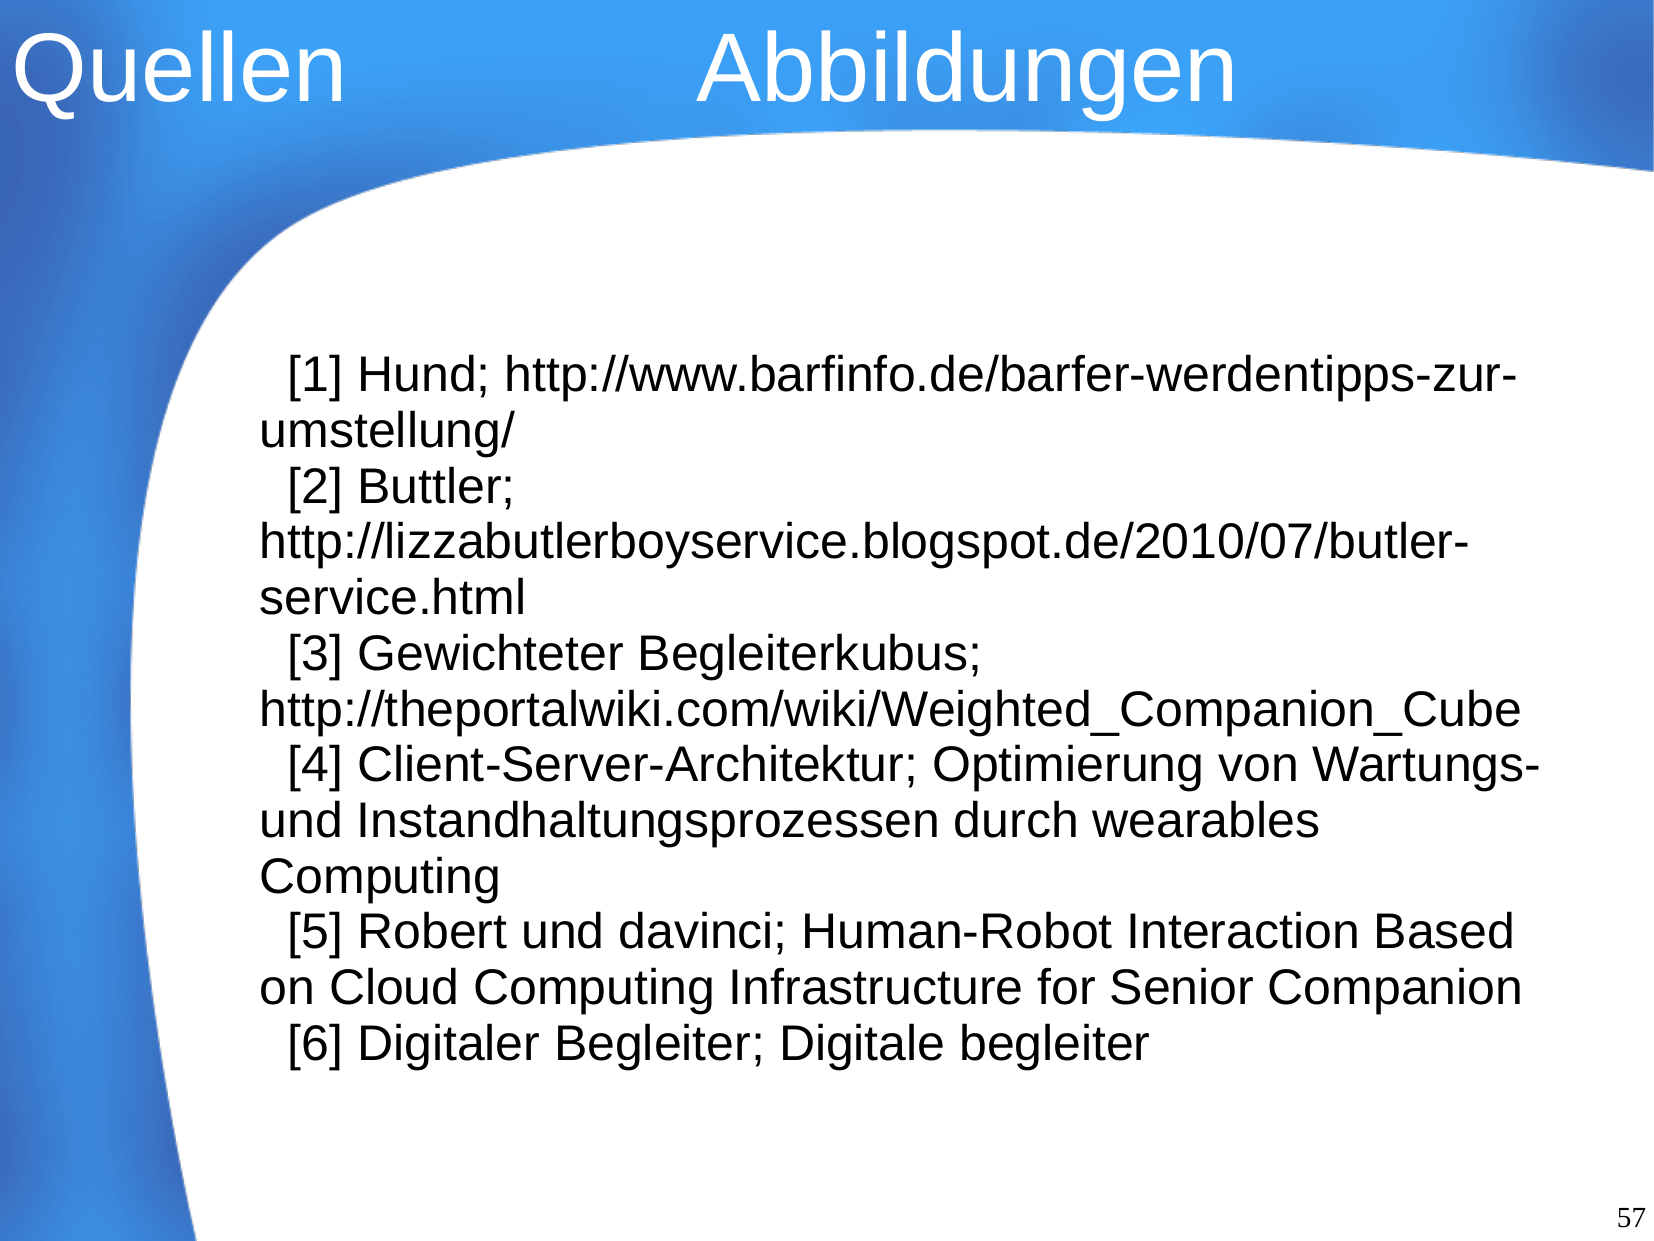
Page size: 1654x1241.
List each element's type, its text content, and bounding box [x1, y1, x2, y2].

title Abbildungen [697, 13, 1619, 123]
picture [0, 0, 1654, 1241]
subtitle [1] Hund; http://www.barfinfo.de/barfer-werdentipps-zur-umstellung/ [2] Buttler; http://lizzabutlerboyservice.blogspot.de/2010/07/butler-service.html [3] Gewichteter Begleiterkubus; http://theportalwiki.com/wiki/Weighted_Companion_Cube [4] Client-Server-Architektur; Optimierung von Wartungs- und Instandhaltungsprozessen durch wearables Computing [5] Robert und davinci; Human-Robot Interaction Based on Cloud Computing Infrastructure for Senior Companion [6] Digitaler Begleiter; Digitale begleiter [259, 248, 1560, 1170]
title Quellen [11, 13, 697, 123]
